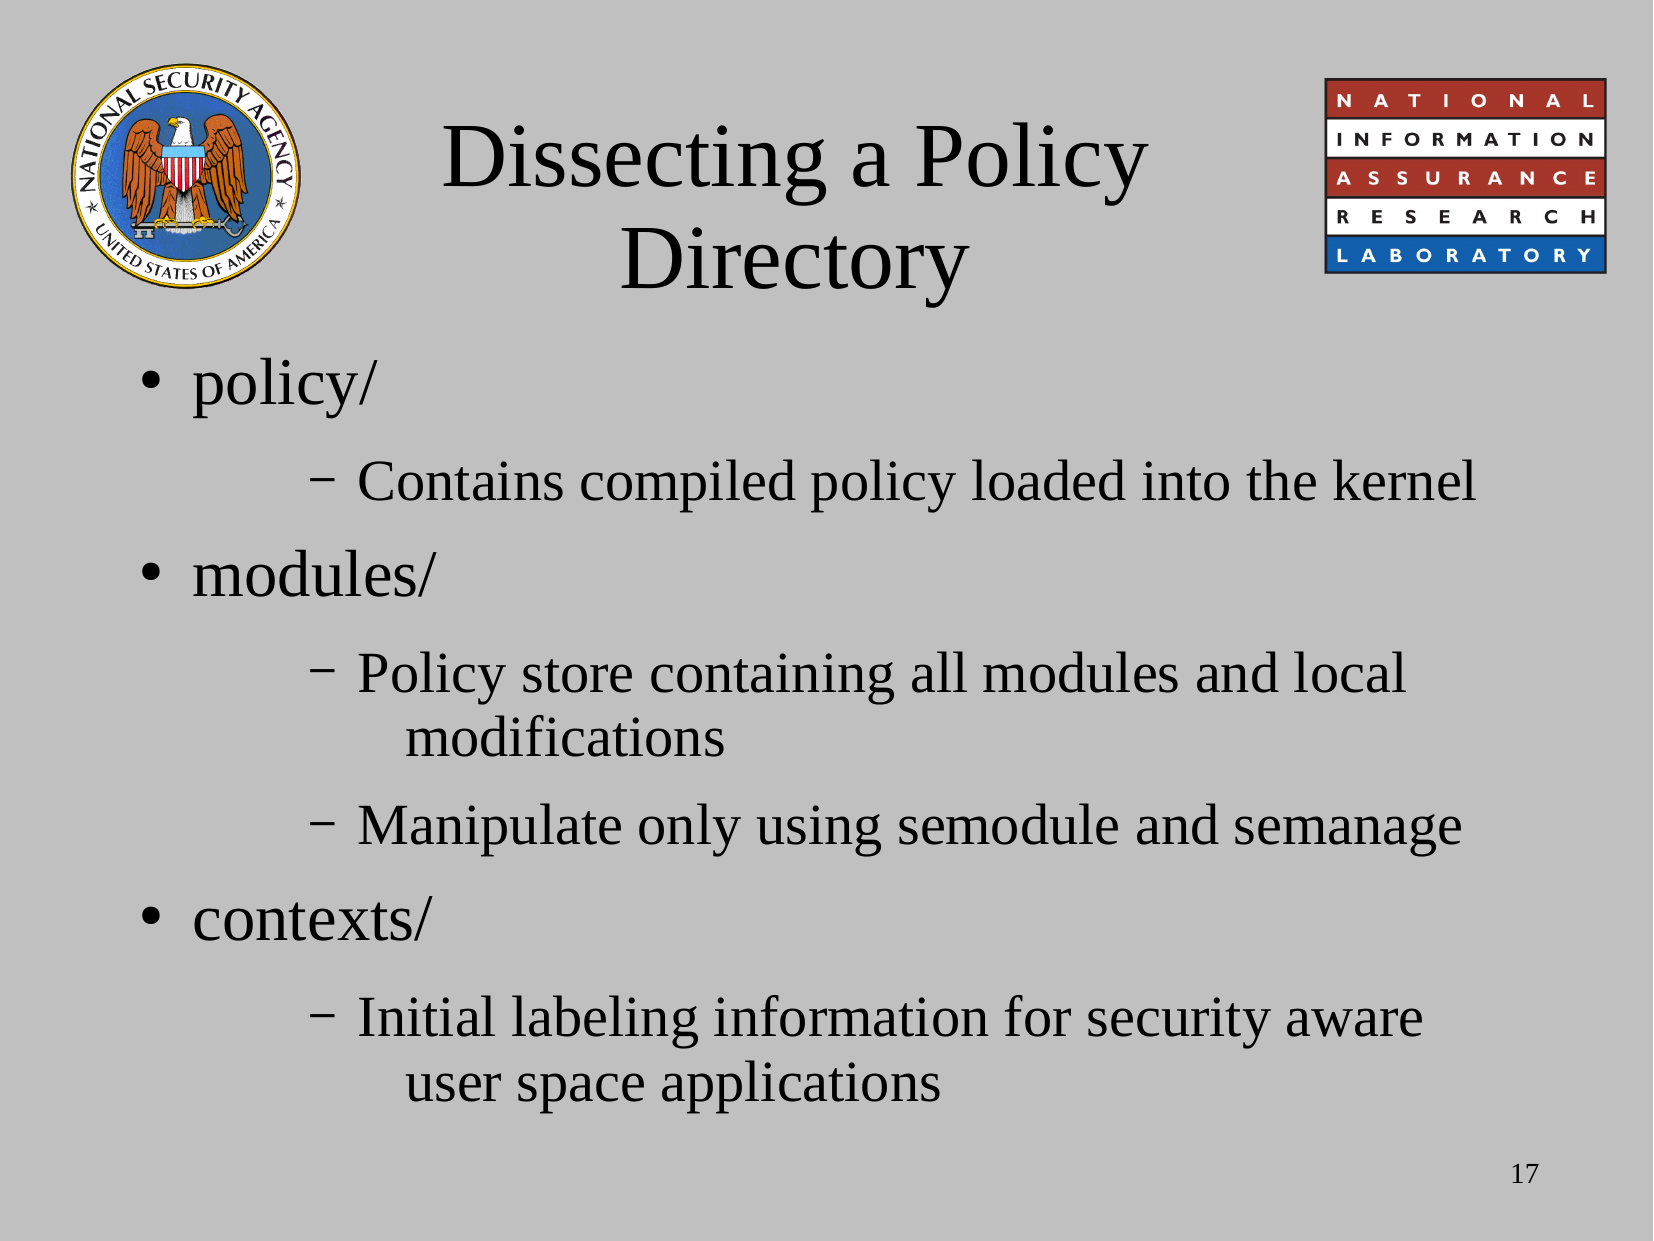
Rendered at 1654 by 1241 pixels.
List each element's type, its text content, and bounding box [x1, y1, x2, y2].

picture [69, 61, 303, 291]
list policy/ Contains compiled policy loaded into the kernel modules/ Policy store containing all modules and local modifications Manipulate only using semodule and semanage contexts/ Initial labeling information for security aware user space applications [121, 344, 1534, 1127]
title Dissecting a Policy Directory [312, 102, 1279, 311]
picture [1324, 78, 1607, 274]
